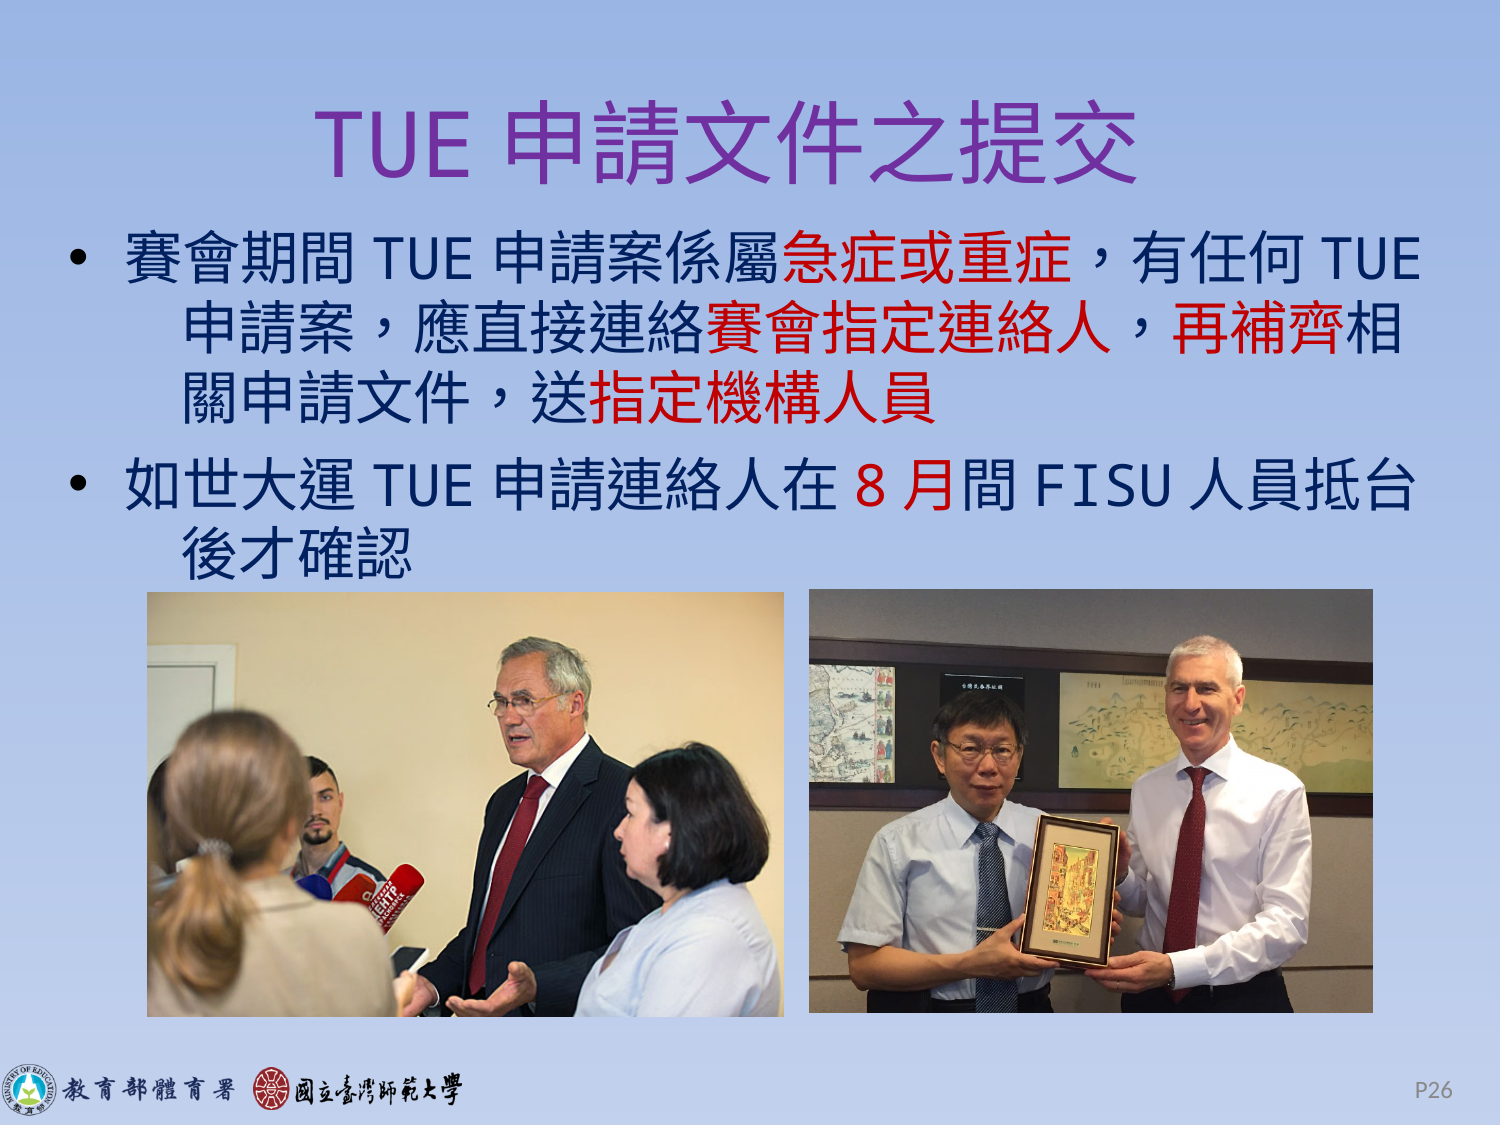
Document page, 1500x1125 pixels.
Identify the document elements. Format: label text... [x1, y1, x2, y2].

picture [147, 592, 784, 1017]
text_box P [1399, 1046, 1500, 1125]
list 賽會期間TUE申請案係屬急症或重症，有任何TUE申請案，應直接連絡賽會指定連絡人，再補齊相關申請文件，送指定機構人員 如世大運TUE申請連絡人在8月間FISU人員抵台後才確認 [53, 214, 1477, 1089]
picture [809, 589, 1373, 1013]
title TUE申請文件之提交 [5, 78, 1448, 173]
